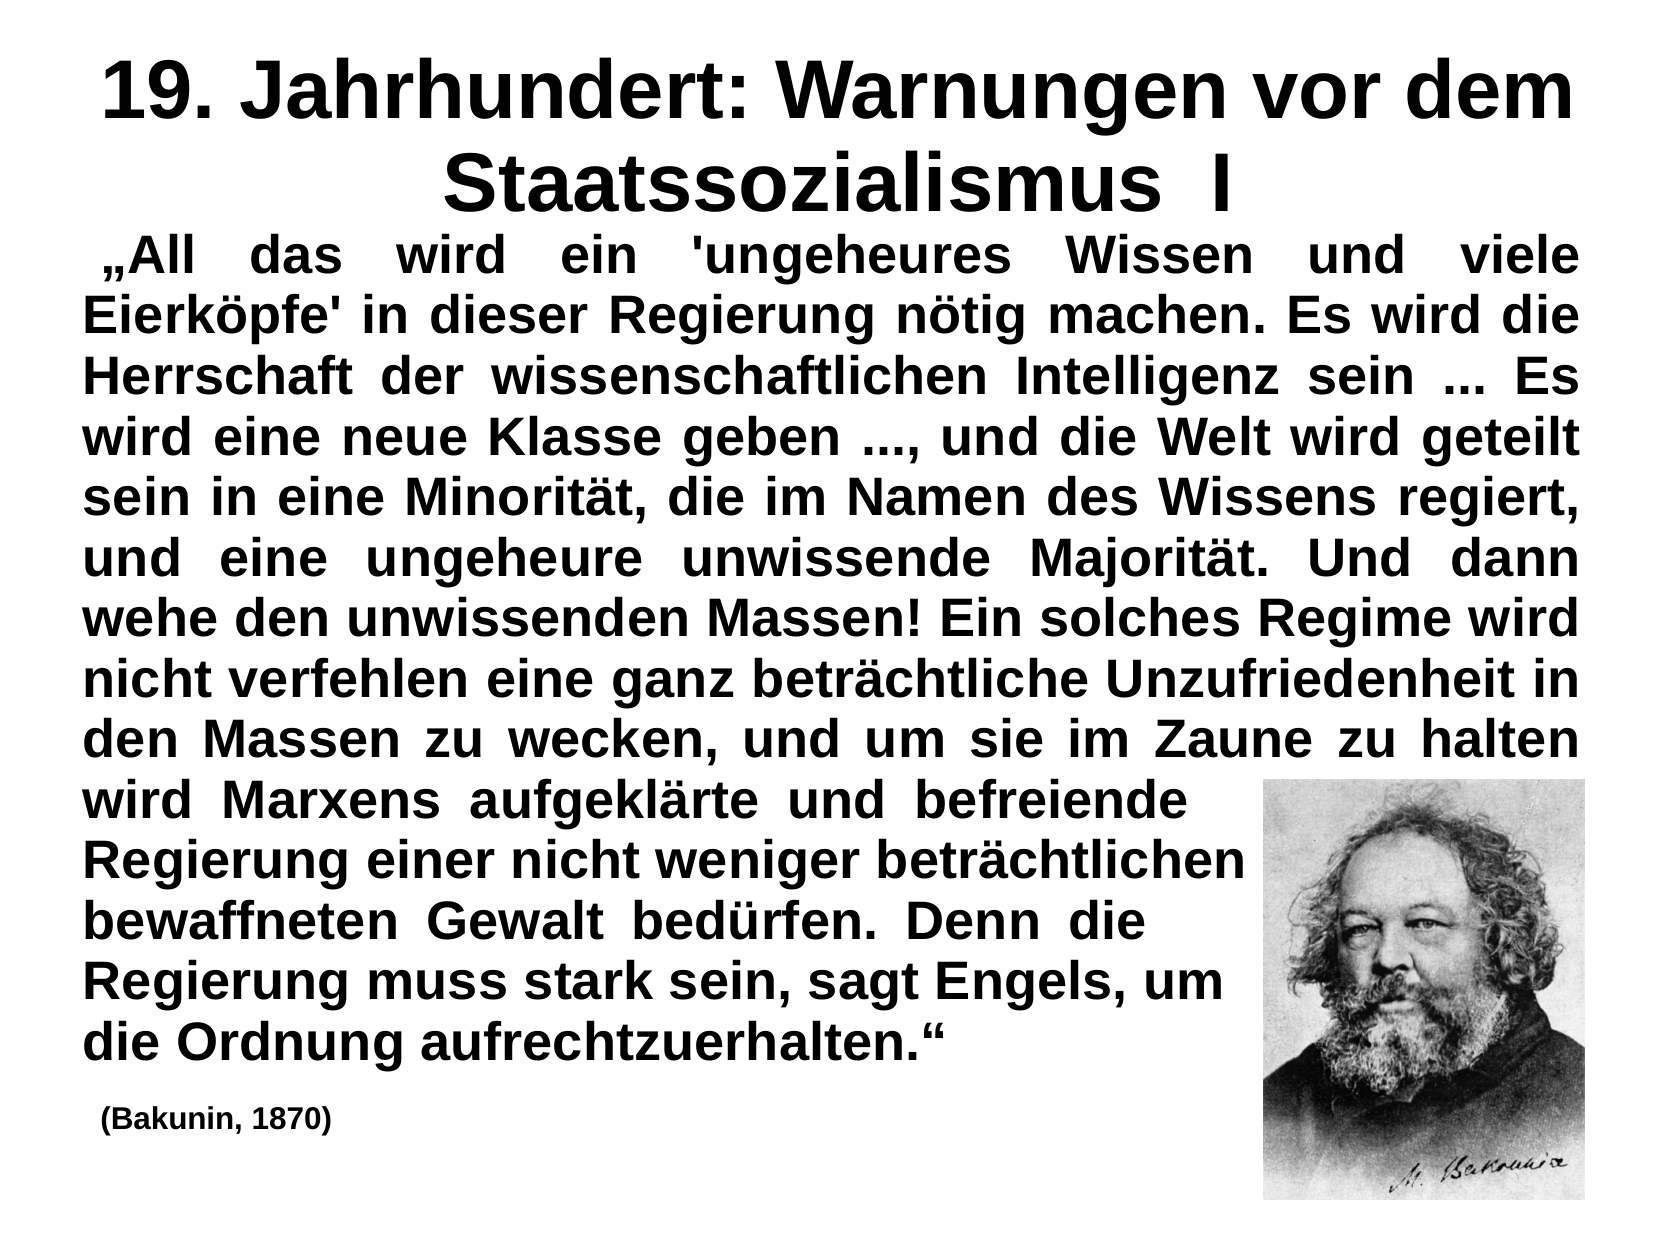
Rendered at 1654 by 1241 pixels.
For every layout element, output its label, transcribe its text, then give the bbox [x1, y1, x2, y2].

title 19. Jahrhundert: Warnungen vor dem Staatssozialismus I [82, 35, 1595, 331]
list „All das wird ein 'ungeheures Wissen und viele Eierköpfe' in dieser Regierung nötig machen. Es wird die Herrschaft der wissenschaftlichen Intelligenz sein ... Es wird eine neue Klasse geben ..., und die Welt wird geteilt sein in eine Minorität, die im Namen des Wissens regiert, und eine ungeheure unwissende Majorität. Und dann wehe den unwissenden Massen! Ein solches Regime wird nicht verfehlen eine ganz beträchtliche Unzufriedenheit in den Massen zu wecken, und um sie im Zaune zu halten wird Marxens aufgeklärte und befreiende Regierung einer nicht weniger beträchtlichen bewaffneten Gewalt bedürfen. Denn die Regierung muss stark sein, sagt Engels, um die Ordnung aufrechtzuerhalten.“ (Bakunin, 1870) [82, 224, 1583, 1241]
picture [1263, 779, 1585, 1200]
